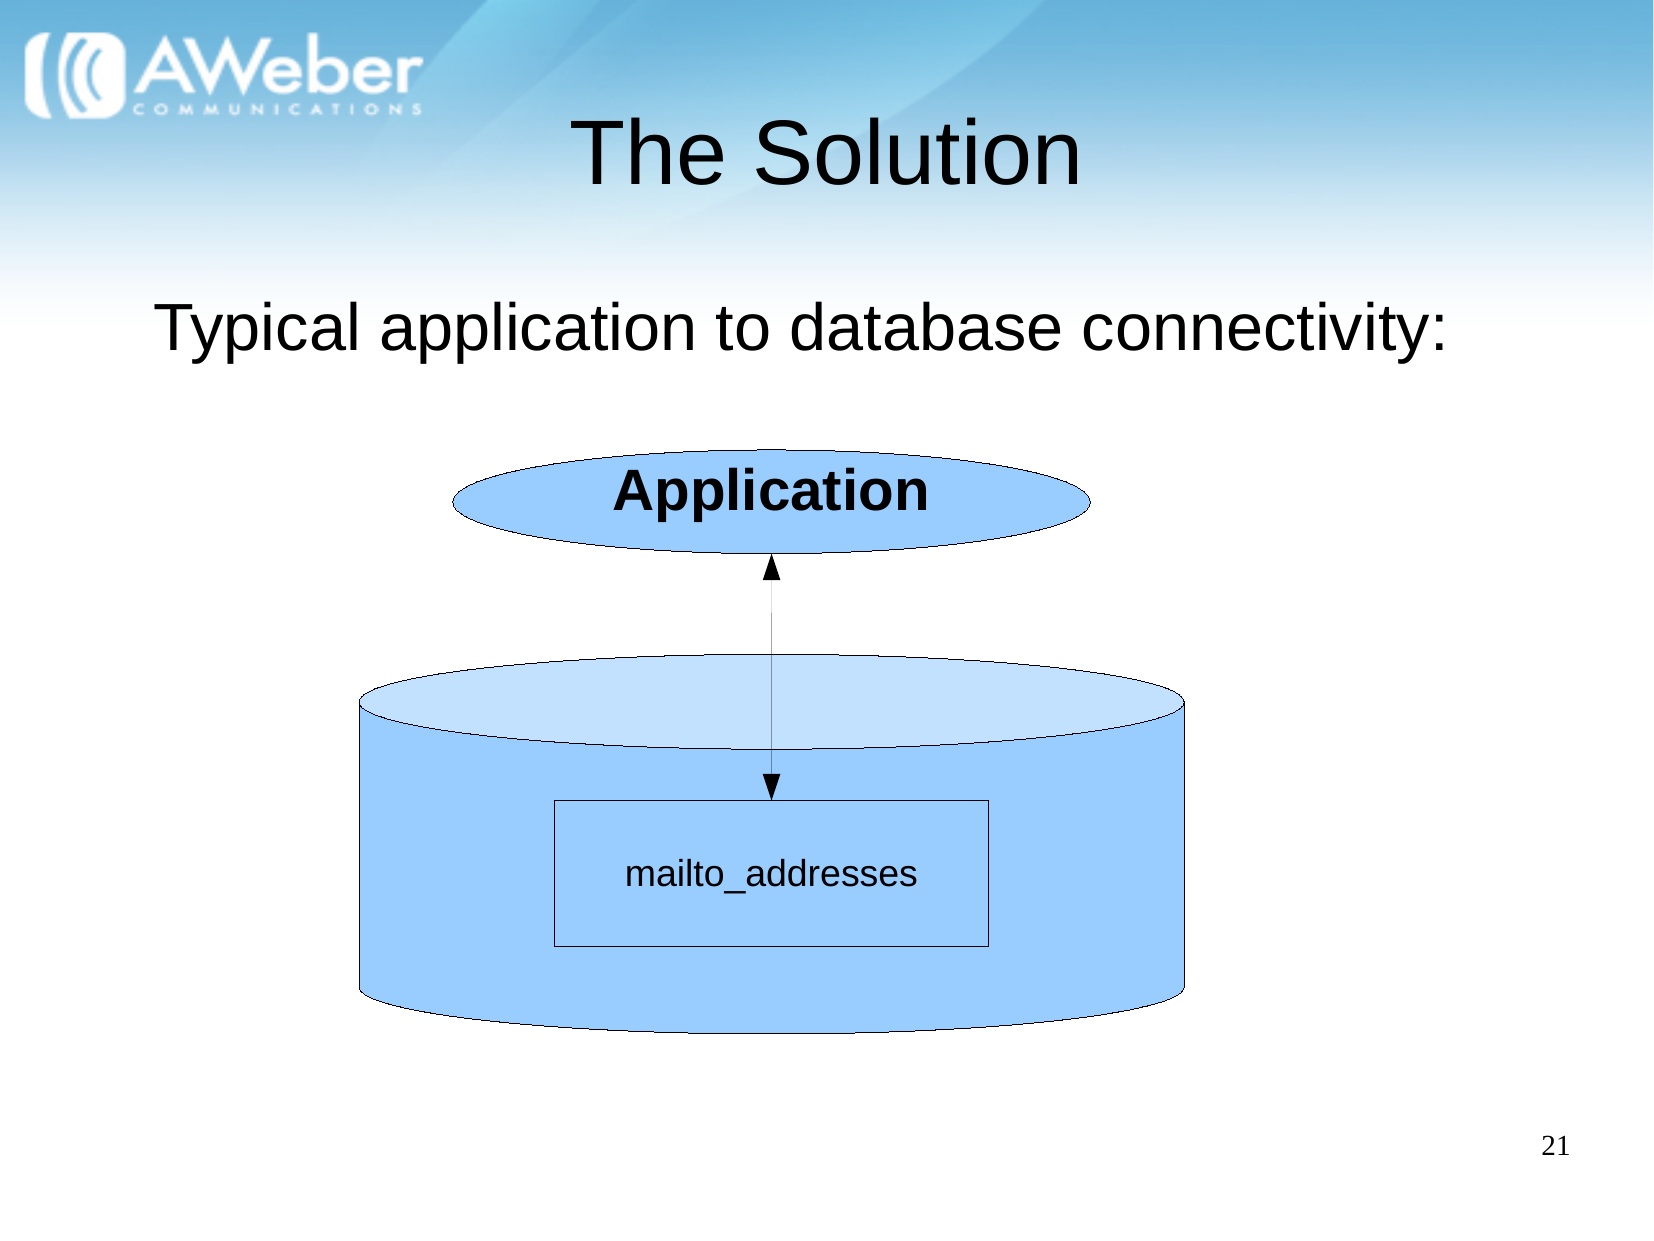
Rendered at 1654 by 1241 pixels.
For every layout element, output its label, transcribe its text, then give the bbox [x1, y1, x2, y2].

list Typical application to database connectivity: [82, 290, 1571, 1109]
picture [0, 0, 1654, 376]
text_box Application [597, 450, 946, 563]
text_box [946, 458, 1091, 546]
text_box [359, 703, 1185, 1034]
text_box mailto_addresses [554, 800, 989, 947]
title The Solution [82, 49, 1571, 257]
text_box [452, 458, 597, 546]
